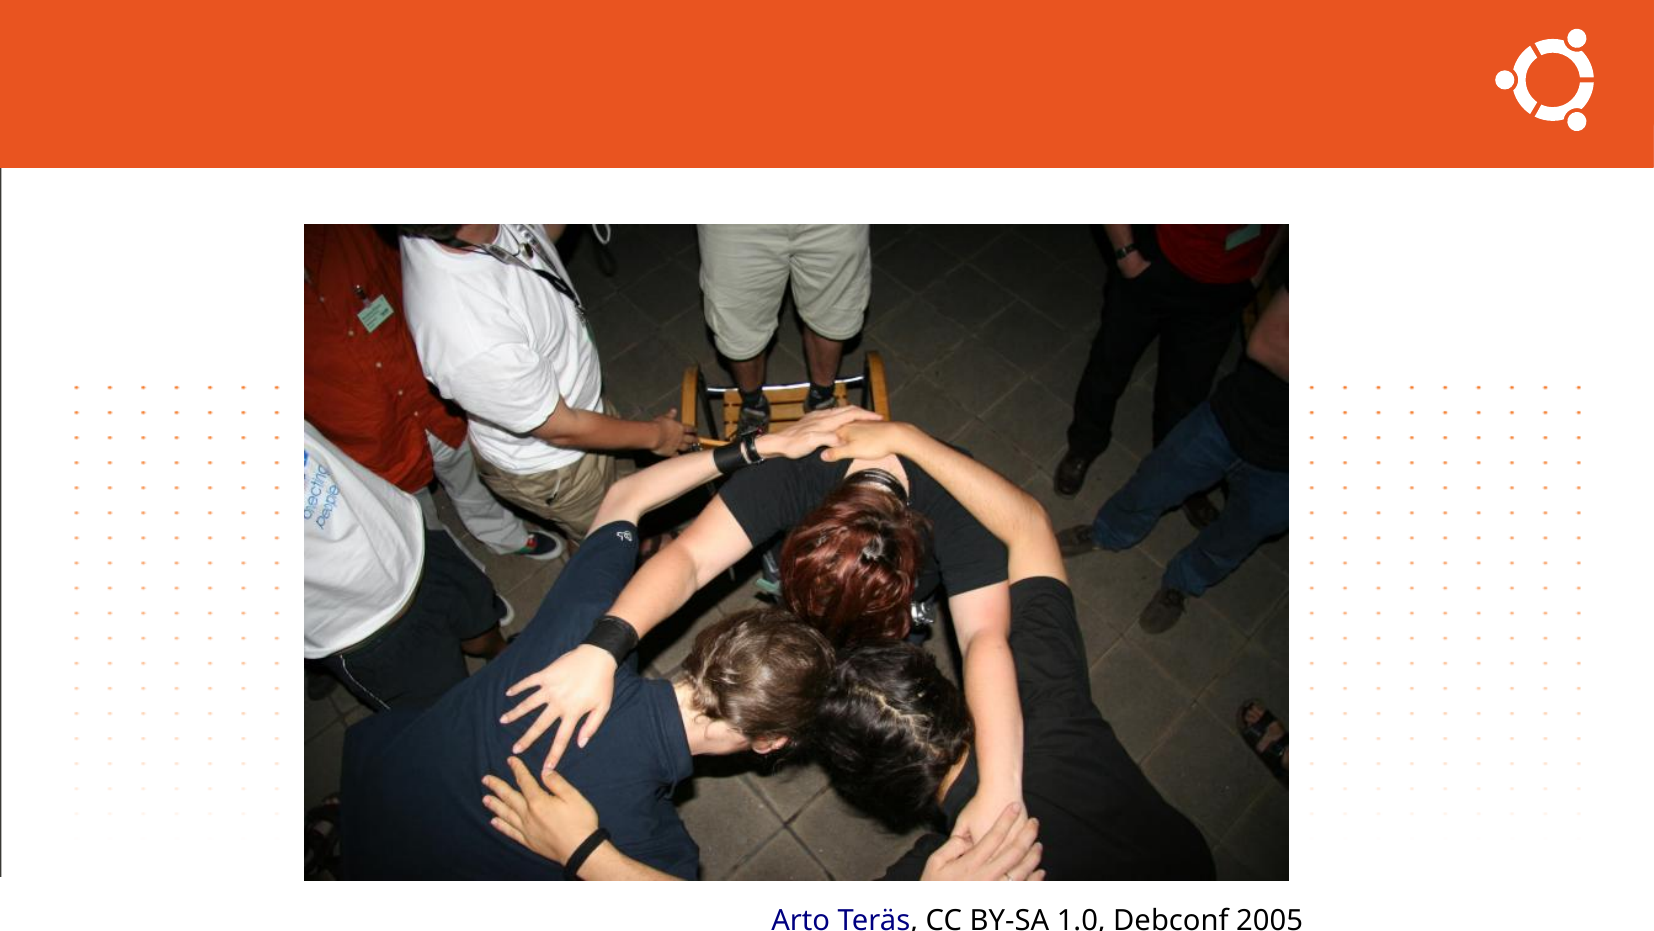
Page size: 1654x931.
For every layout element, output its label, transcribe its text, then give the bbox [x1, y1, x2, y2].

picture [0, 0, 1654, 881]
text_box Arto Teräs, CC BY-SA 1.0, Debconf 2005 [756, 891, 1362, 931]
